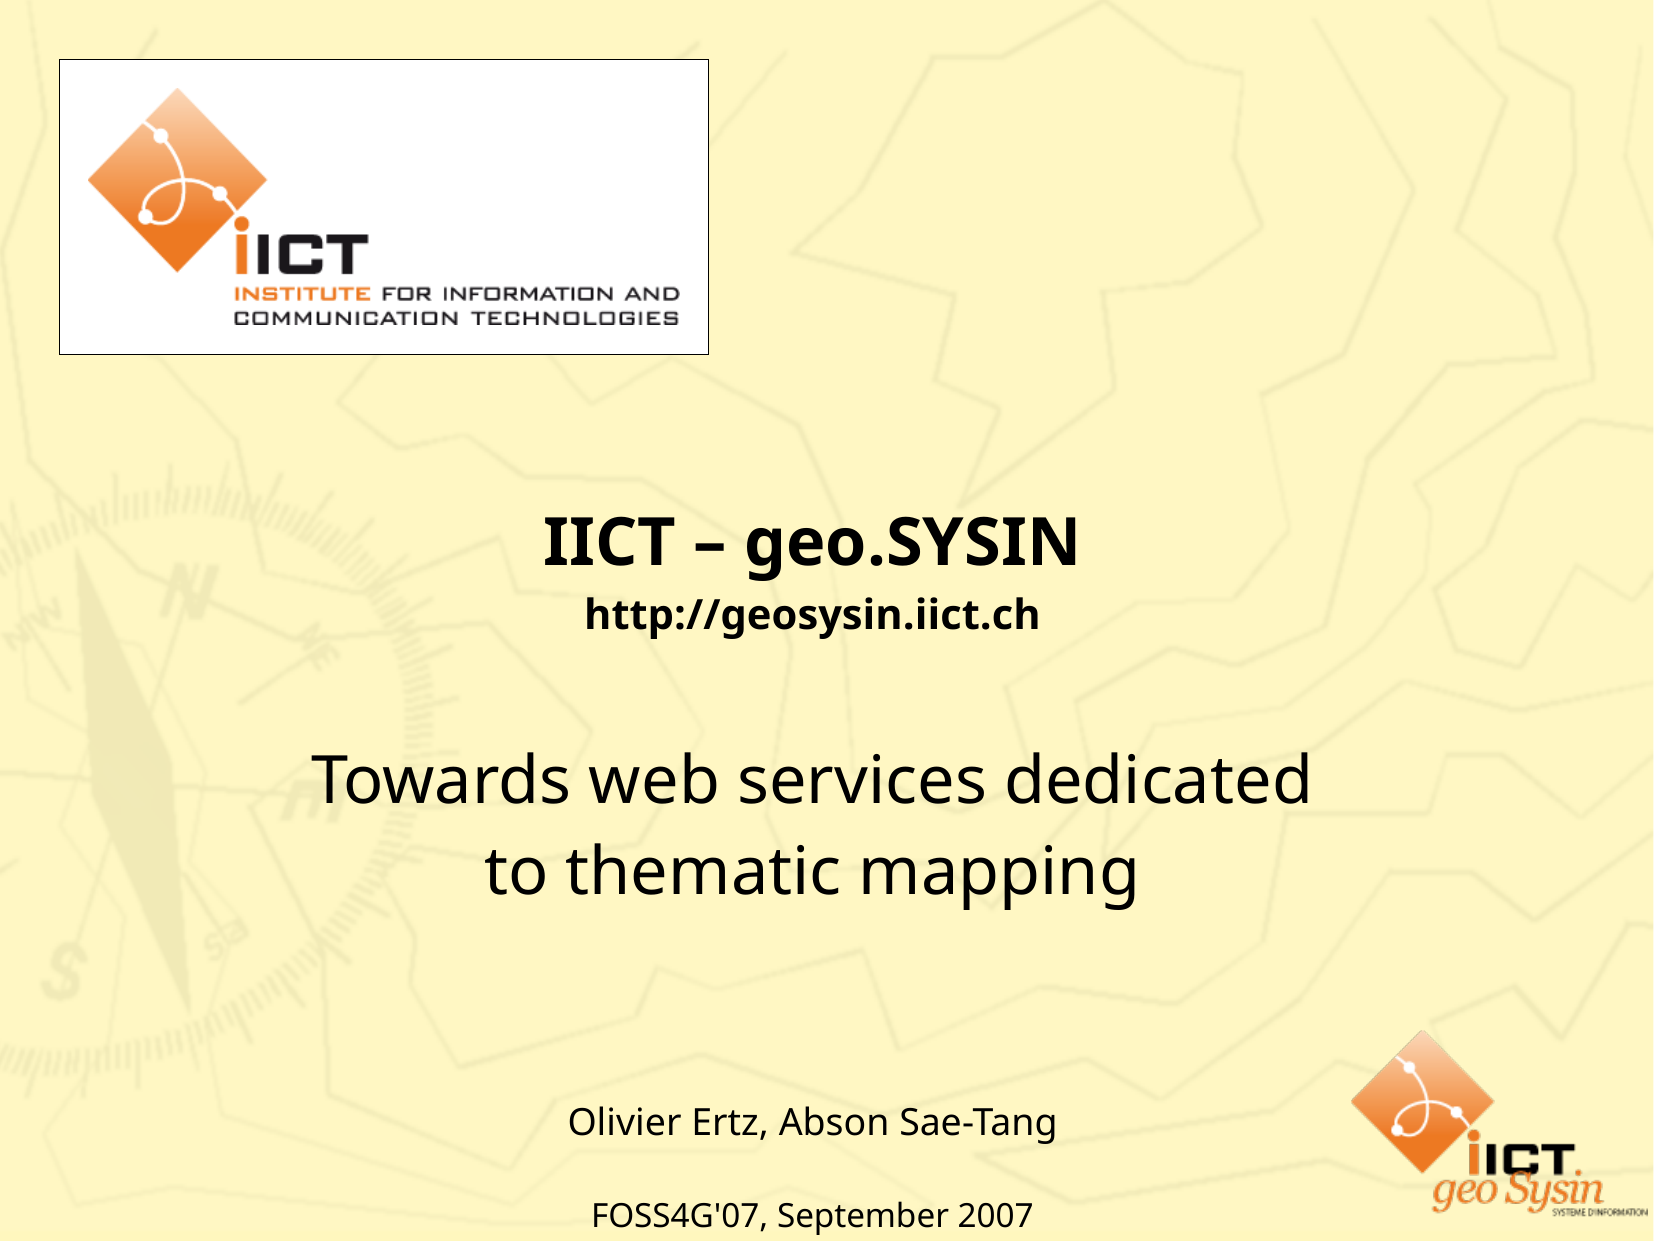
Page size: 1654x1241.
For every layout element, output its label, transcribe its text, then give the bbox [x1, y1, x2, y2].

picture [0, 0, 1654, 1241]
text_box [59, 59, 709, 355]
text_box IICT – geo.SYSIN http://geosysin.iict.ch Towards web services dedicated to thematic mapping Olivier Ertz, Abson Sae-Tang FOSS4G'07, September 2007 [262, 486, 1363, 1137]
